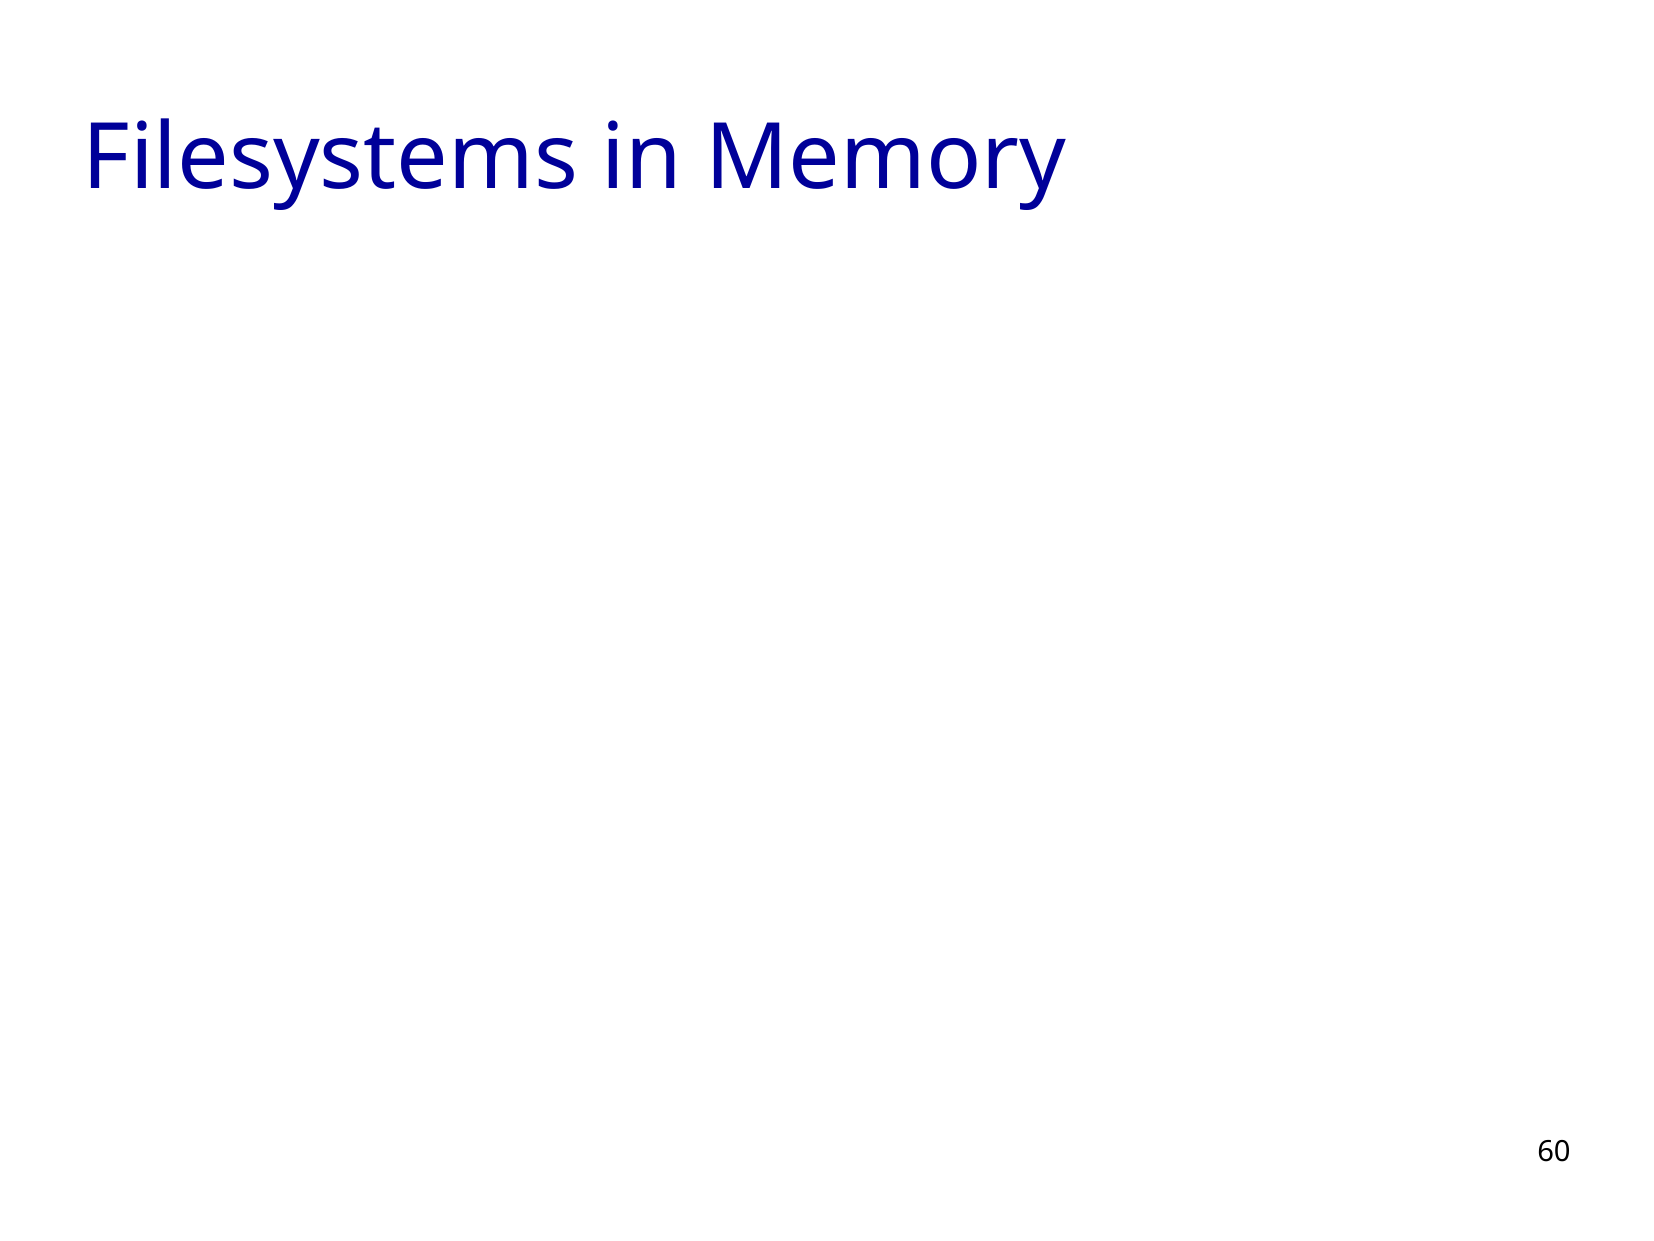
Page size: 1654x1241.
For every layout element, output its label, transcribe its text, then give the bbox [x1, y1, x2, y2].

title Filesystems in Memory [82, 49, 1571, 257]
